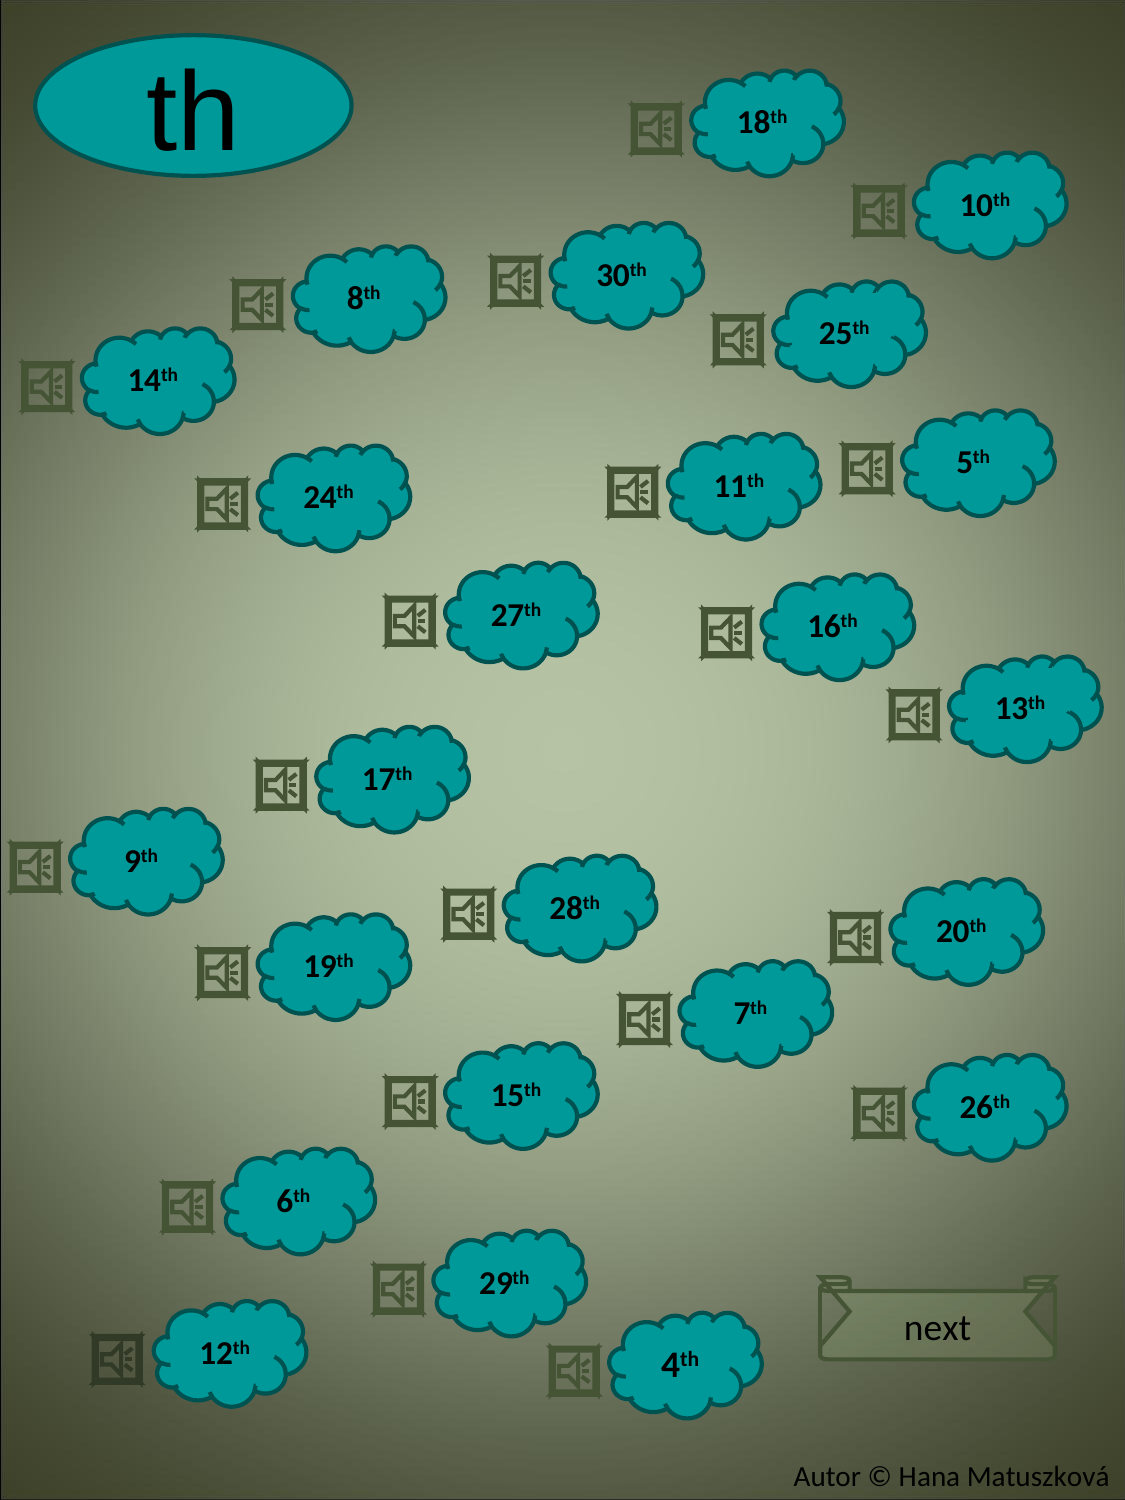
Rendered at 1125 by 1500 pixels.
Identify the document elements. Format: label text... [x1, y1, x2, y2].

text_box 7th [679, 961, 833, 1067]
text_box 10th [913, 152, 1067, 259]
text_box 18th [691, 70, 844, 177]
text_box 30th [550, 222, 704, 329]
text_box 12th [153, 1301, 307, 1407]
text_box 13th [949, 656, 1102, 763]
text_box 11th [667, 433, 821, 540]
text_box 16th [761, 574, 915, 681]
text_box 14th [81, 328, 235, 434]
text_box 9th [70, 808, 223, 915]
text_box 26th [913, 1054, 1067, 1161]
text_box 17th [316, 726, 469, 833]
text_box th [35, 35, 352, 176]
text_box 6th [222, 1148, 376, 1255]
text_box 24th [257, 445, 411, 552]
text_box 20th [890, 879, 1044, 985]
text_box 27th [445, 562, 598, 669]
text_box 19th [257, 914, 411, 1020]
text_box 15th [445, 1043, 598, 1149]
text_box 8th [292, 246, 446, 352]
text_box 25th [773, 281, 926, 388]
text_box 28th [503, 855, 657, 962]
text_box 29th [433, 1230, 587, 1337]
text_box next [820, 1277, 1055, 1360]
text_box 4th [609, 1312, 762, 1419]
picture [0, 0, 1125, 1500]
text_box Autor © Hana Matuszková [778, 1449, 1125, 1500]
text_box 5th [902, 410, 1055, 517]
